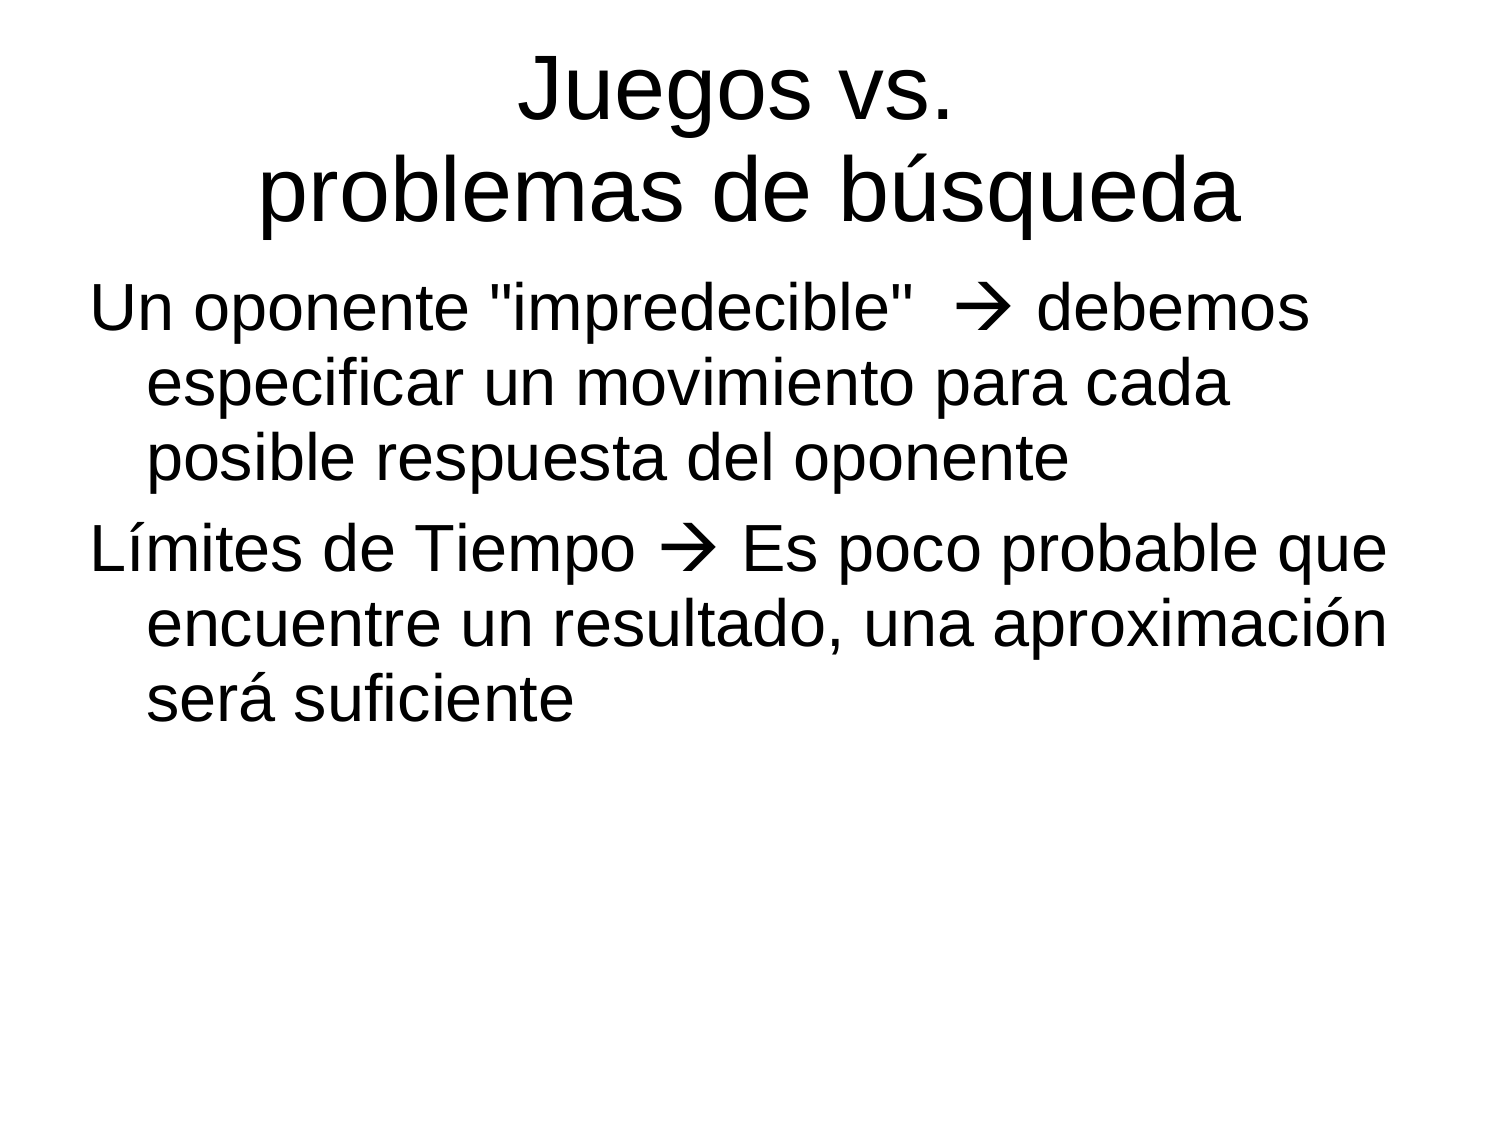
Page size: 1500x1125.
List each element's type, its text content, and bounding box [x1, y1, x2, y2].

title Juegos vs. problemas de búsqueda [75, 24, 1426, 254]
list Un oponente "impredecible"  debemos especificar un movimiento para cada posible respuesta del oponente Límites de Tiempo  Es poco probable que encuentre un resultado, una aproximación será suficiente [75, 262, 1426, 1006]
